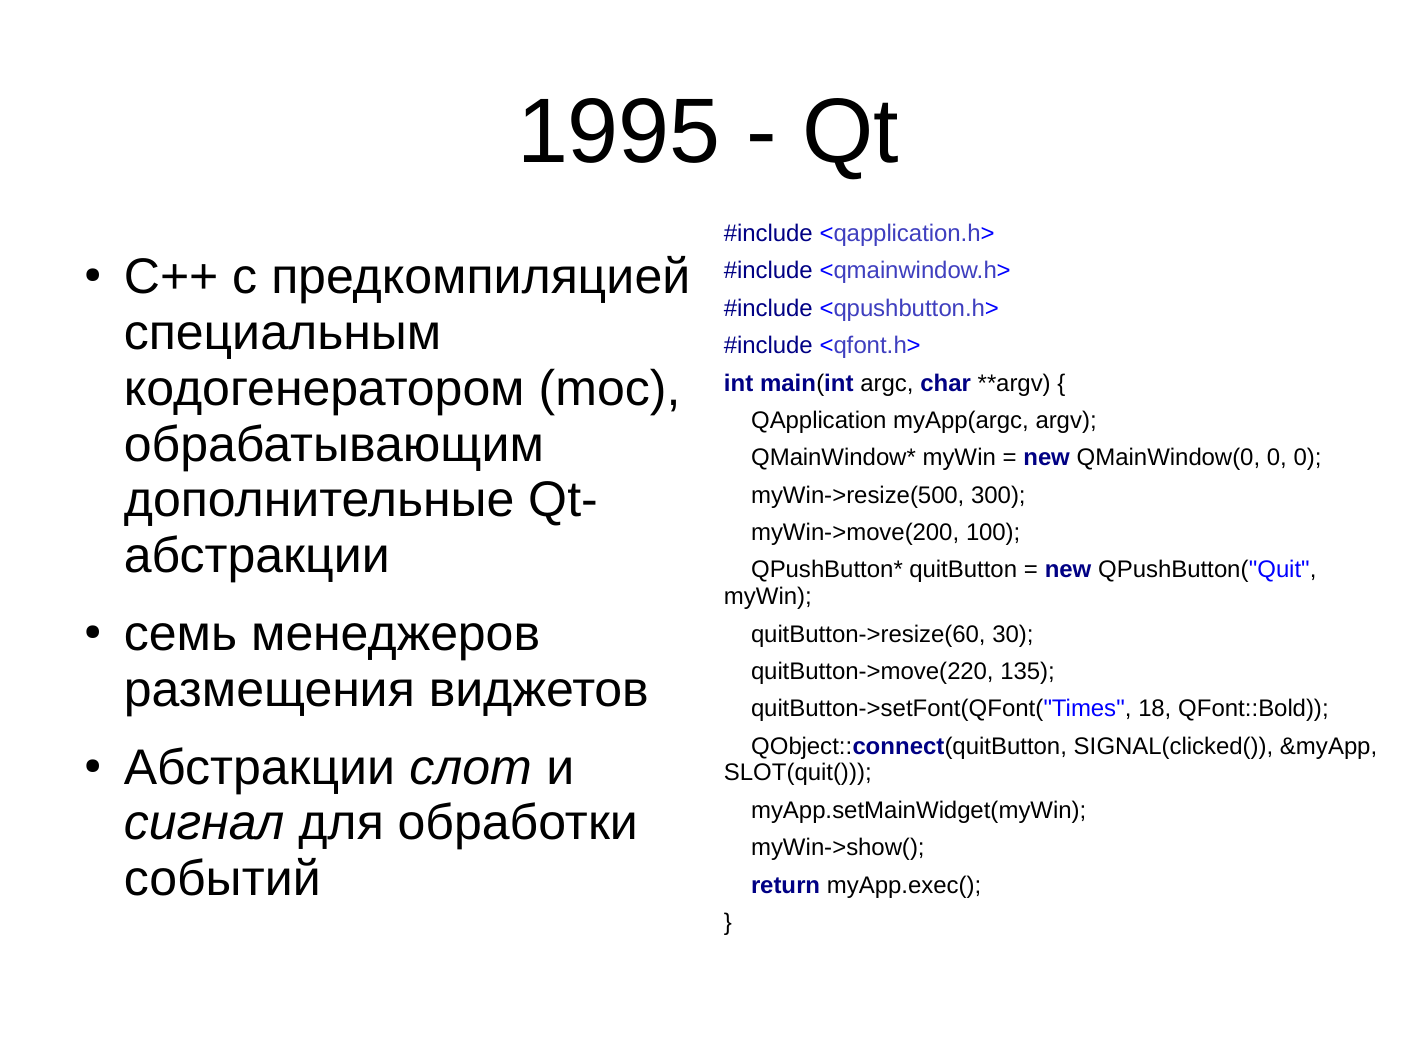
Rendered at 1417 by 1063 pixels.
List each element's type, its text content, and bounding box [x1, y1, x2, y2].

list C++ с предкомпиляцией специальным кодогенератором (moc), обрабатывающим дополнительные Qt-абстракции семь менеджеров размещения виджетов Абстракции слот и сигнал для обработки событий [70, 248, 693, 952]
list #include <qapplication.h> #include <qmainwindow.h> #include <qpushbutton.h> #include <qfont.h> int main(int argc, char **argv) { QApplication myApp(argc, argv); QMainWindow* myWin = new QMainWindow(0, 0, 0); myWin->resize(500, 300); myWin->move(200, 100); QPushButton* quitButton = new QPushButton("Quit", myWin); quitButton->resize(60, 30); quitButton->move(220, 135); quitButton->setFont(QFont("Times", 18, QFont::Bold)); QObject::connect(quitButton, SIGNAL(clicked()), &myApp, SLOT(quit())); myApp.setMainWidget(myWin); myWin->show(); return myApp.exec(); } [724, 219, 1381, 940]
title 1995 - Qt [70, 42, 1346, 220]
